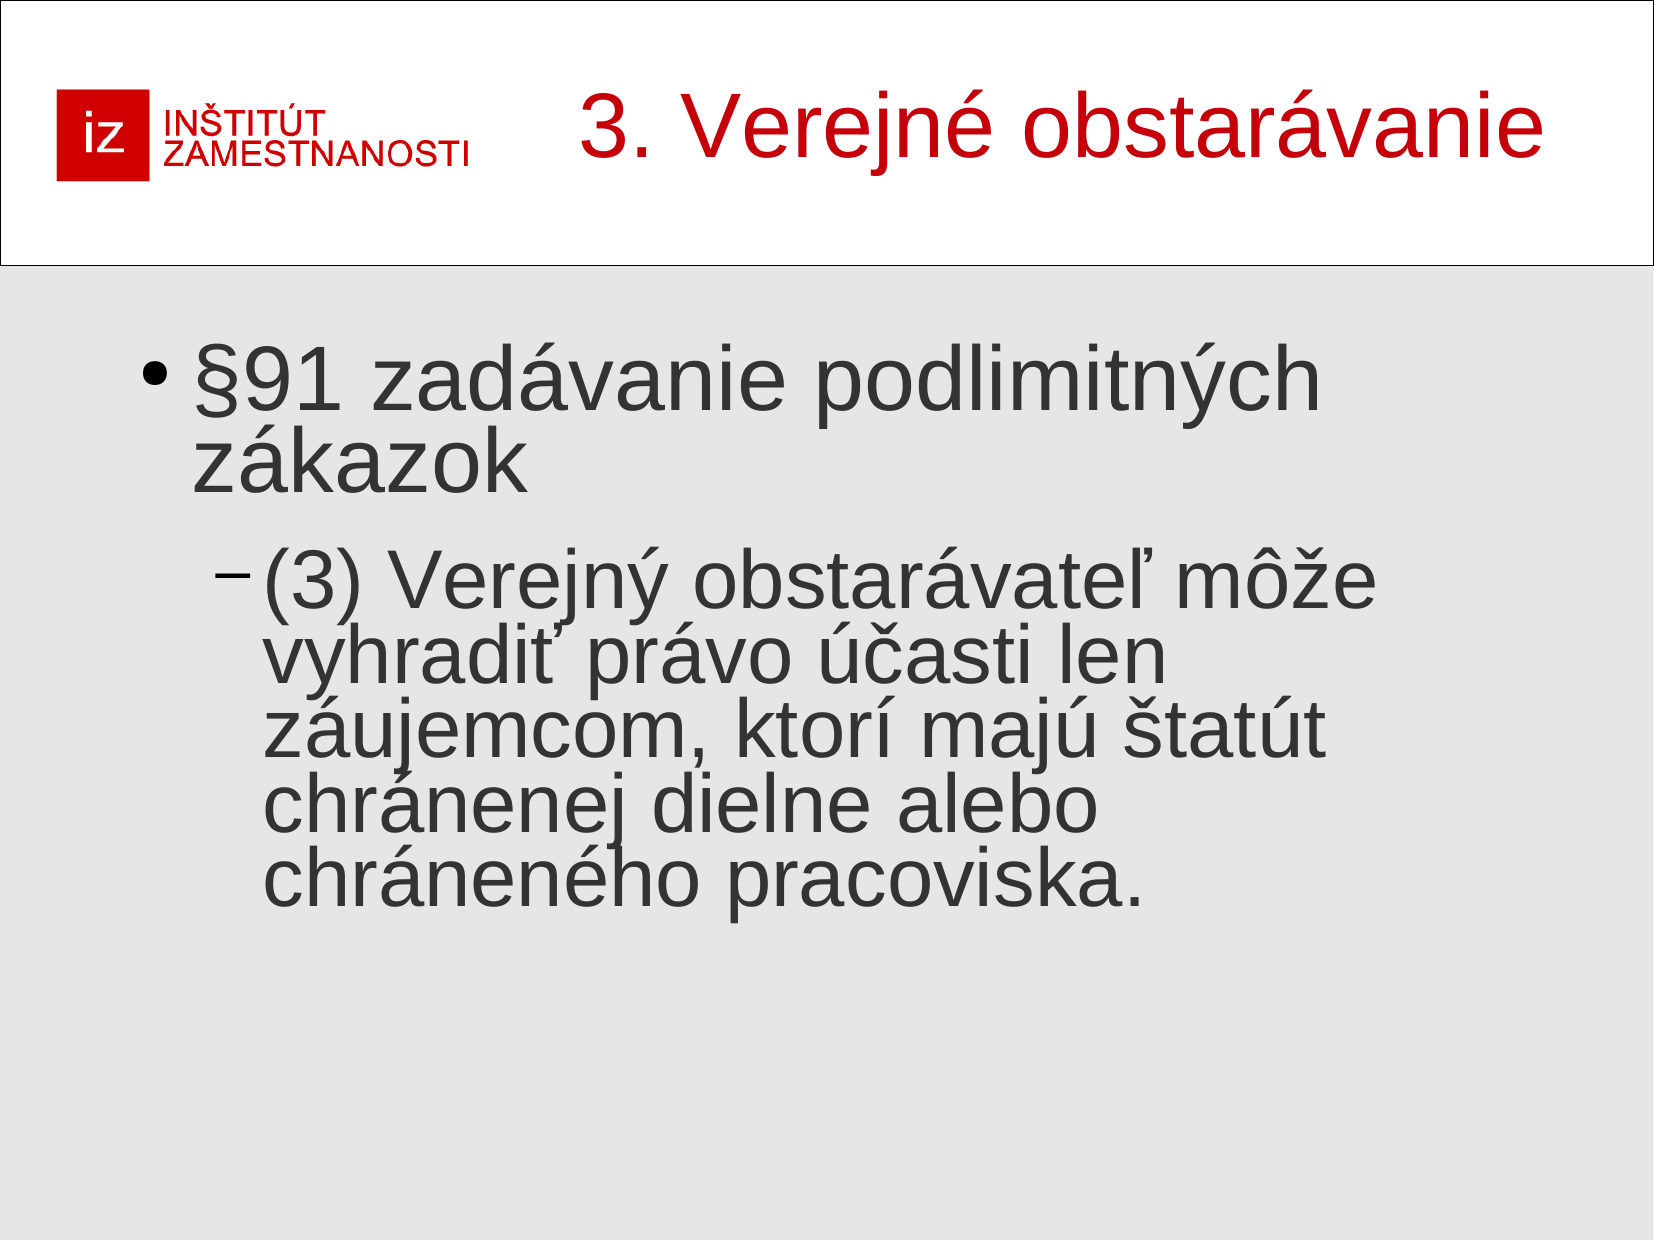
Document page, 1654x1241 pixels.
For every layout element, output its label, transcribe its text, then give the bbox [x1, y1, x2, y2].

title 3. Verejné obstarávanie [561, 37, 1565, 229]
list §91 zadávanie podlimitných zákazok (3) Verejný obstarávateľ môže vyhradiť právo účasti len záujemcom, ktorí majú štatút chránenej dielne alebo chráneného pracoviska. [121, 344, 1533, 1112]
picture [5, 8, 518, 257]
